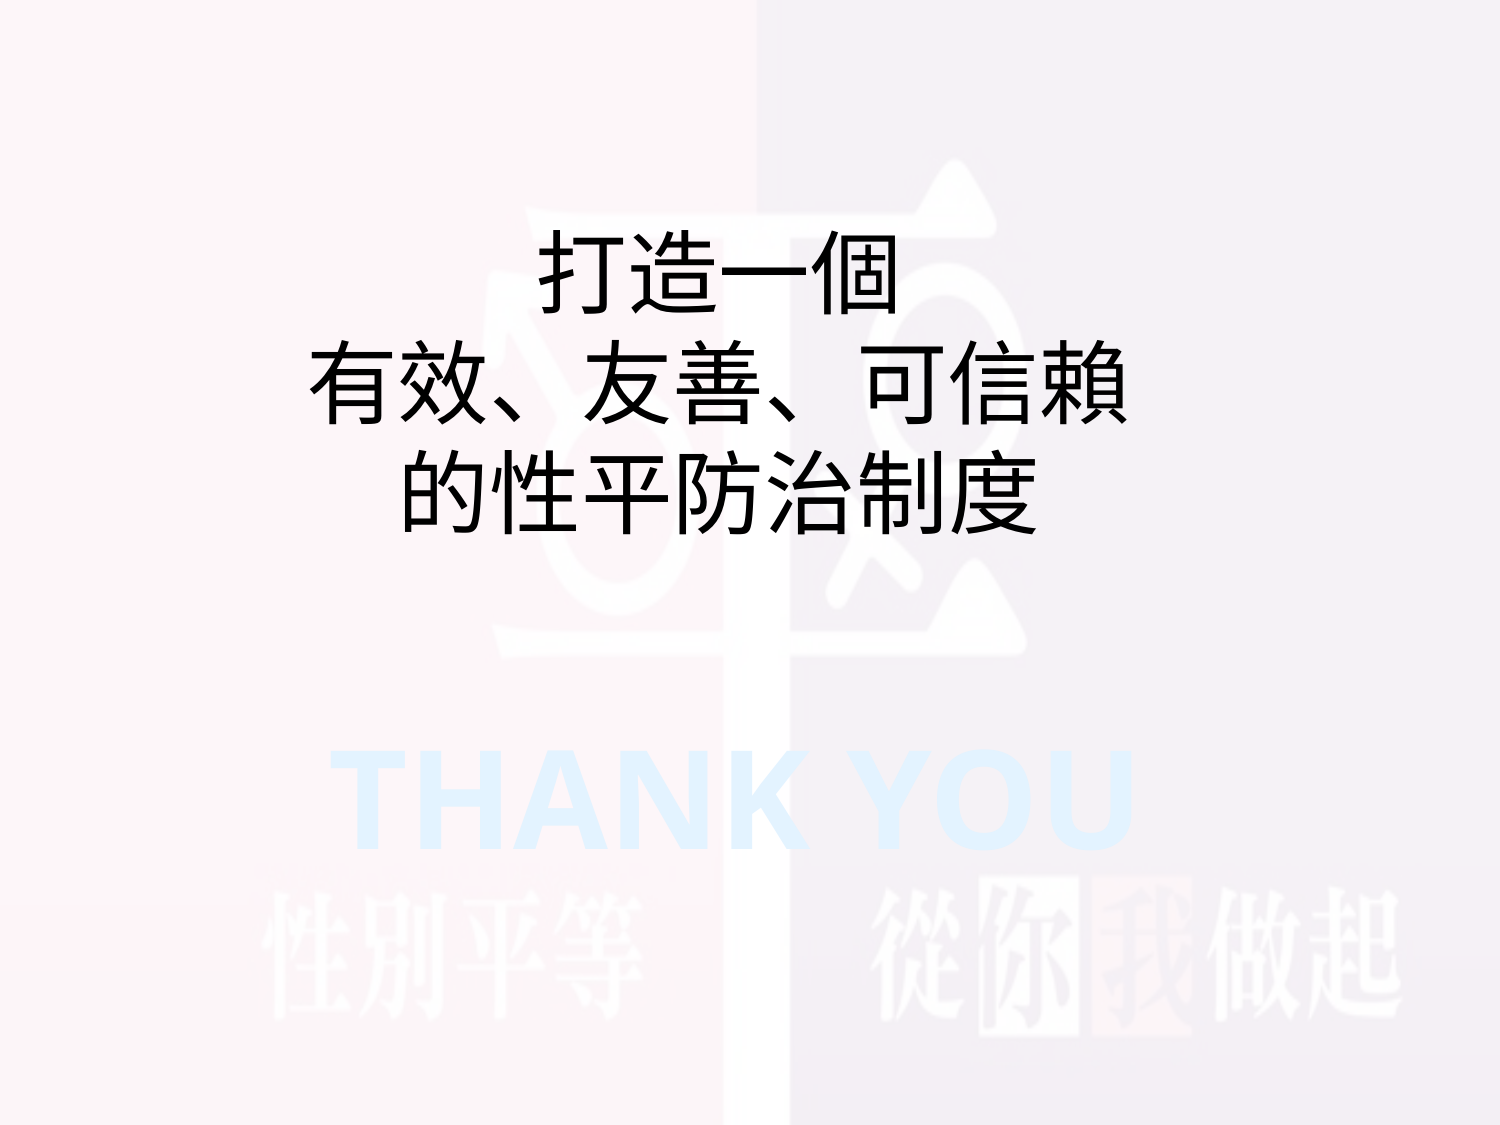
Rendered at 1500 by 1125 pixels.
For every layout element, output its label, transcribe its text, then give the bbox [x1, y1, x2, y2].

text_box 打造一個 有效、友善、可信賴的性平防治制度 [265, 208, 1173, 553]
text_box THANK YOU [313, 704, 1159, 885]
